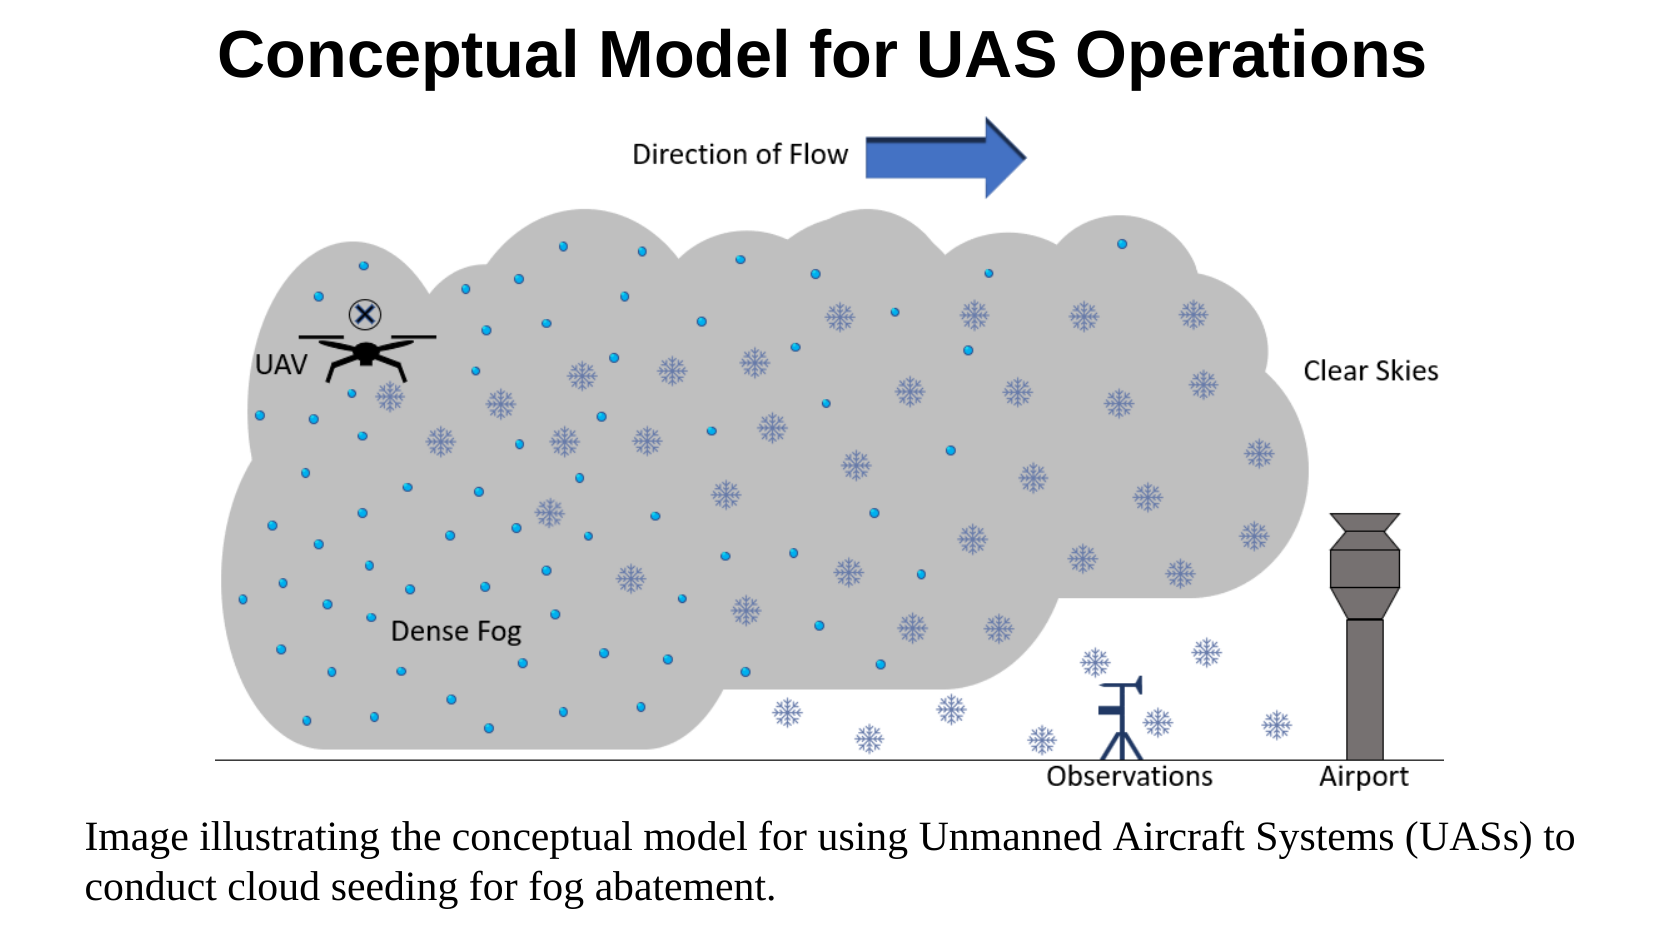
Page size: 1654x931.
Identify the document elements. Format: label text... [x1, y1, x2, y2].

picture [215, 114, 1444, 796]
title Conceptual Model for UAS Operations [0, 0, 1651, 101]
text_box Image illustrating the conceptual model for using Unmanned Aircraft Systems (UASs) to conduct cloud seeding for fog abatement. [37, 807, 1625, 911]
